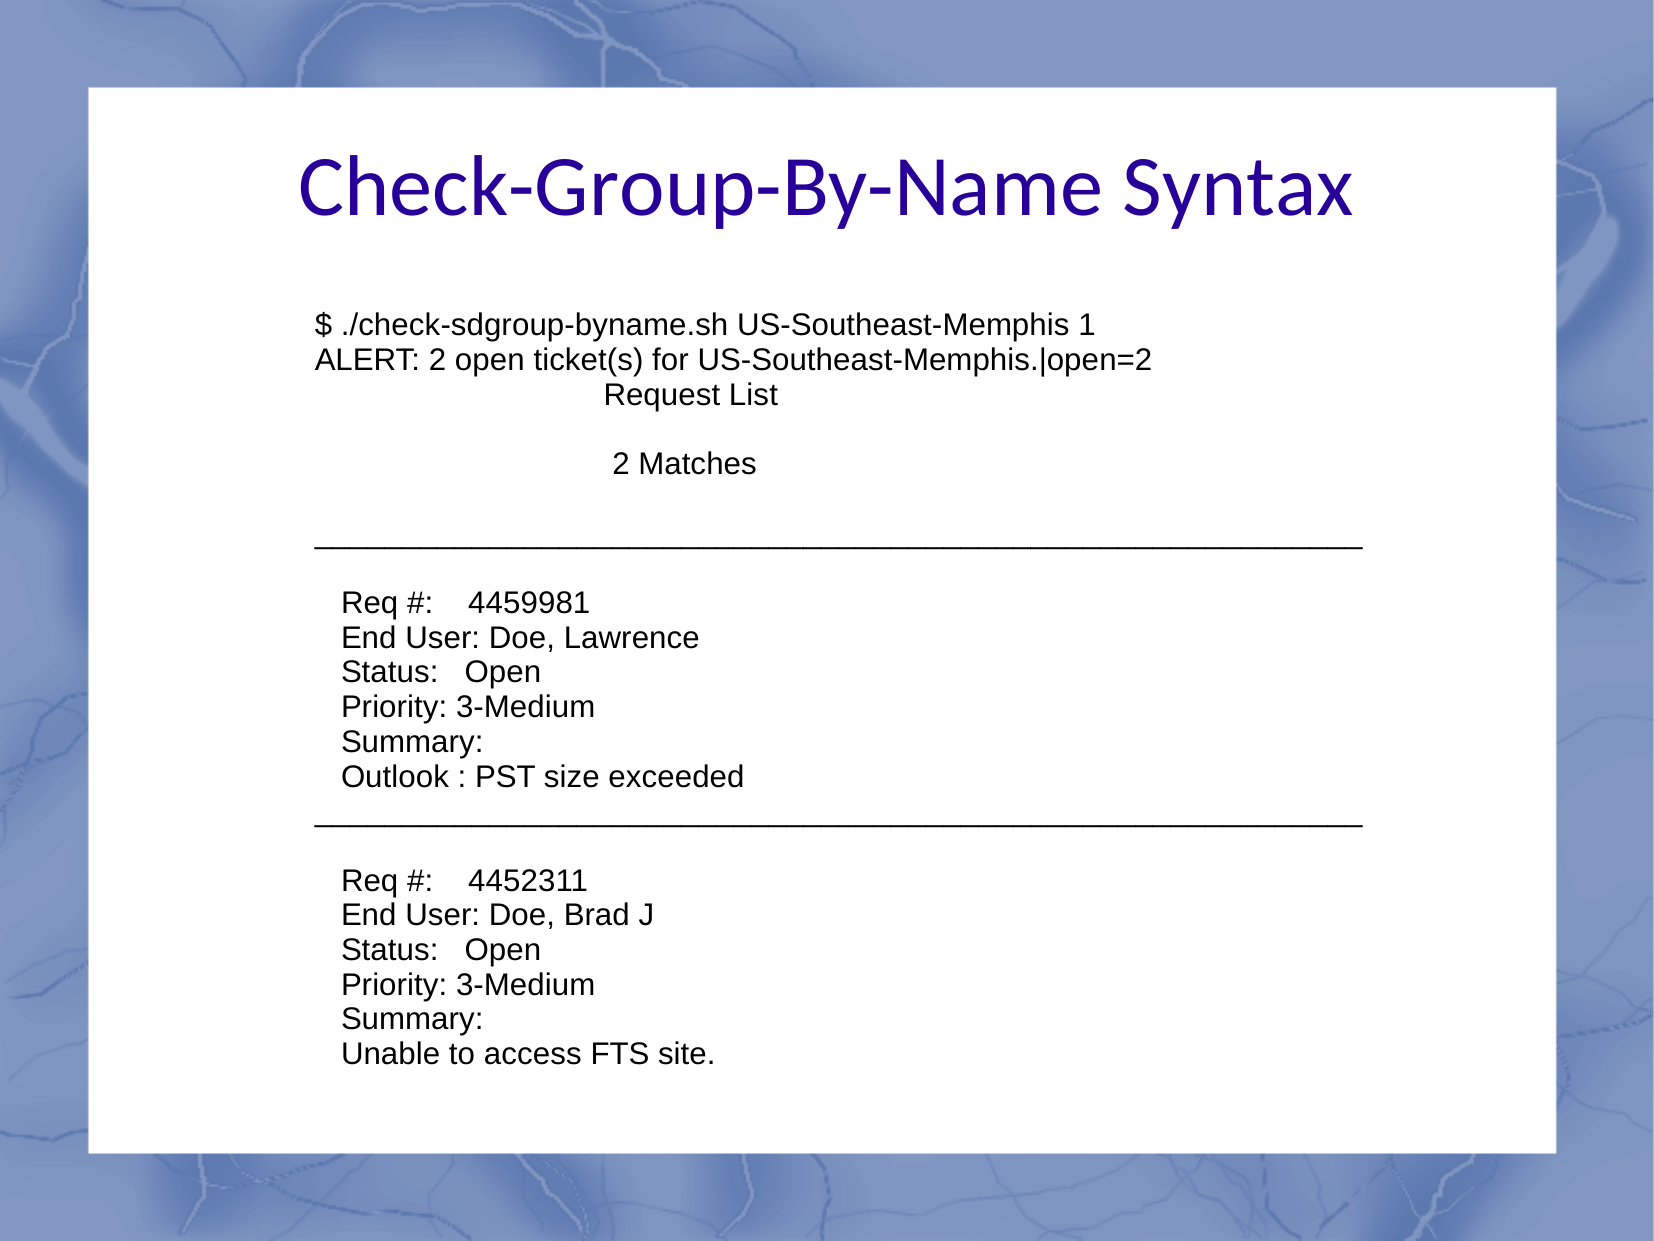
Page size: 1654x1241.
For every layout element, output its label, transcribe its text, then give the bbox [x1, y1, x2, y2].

text_box $ ./check-sdgroup-byname.sh US-Southeast-Memphis 1 ALERT: 2 open ticket(s) for US-Southeast-Memphis.|open=2 Request List 2 Matches ____________________________________________________________ Req #: 4459981 End User: Doe, Lawrence Status: Open Priority: 3-Medium Summary: Outlook : PST size exceeded ____________________________________________________________ Req #: 4452311 End User: Doe, Brad J Status: Open Priority: 3-Medium Summary: Unable to access FTS site. [300, 300, 1426, 1114]
title Check-Group-By-Name Syntax [118, 90, 1536, 298]
picture [0, 0, 1654, 1241]
